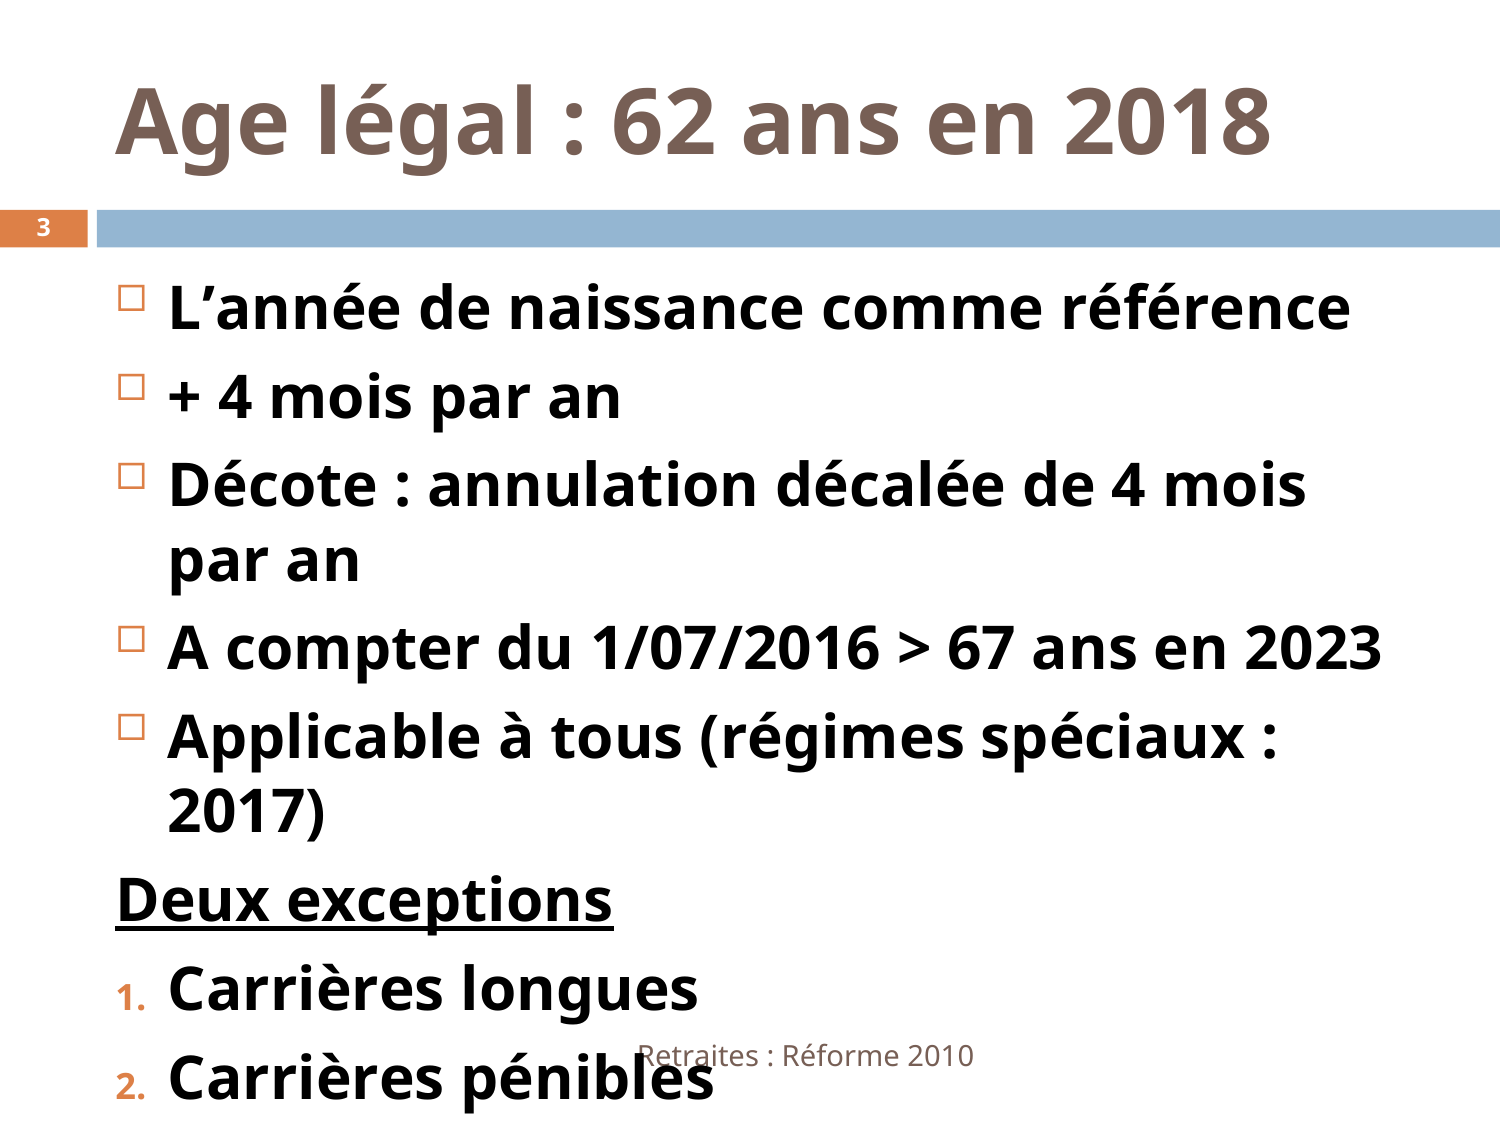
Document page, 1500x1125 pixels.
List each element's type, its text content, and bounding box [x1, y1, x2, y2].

title Age légal : 62 ans en 2018 [100, 0, 1438, 256]
list L’année de naissance comme référence + 4 mois par an Décote : annulation décalée de 4 mois par an A compter du 1/07/2016 > 67 ans en 2023 Applicable à tous (régimes spéciaux : 2017) Deux exceptions Carrières longues Carrières pénibles [100, 262, 1438, 1125]
text_box <numéro> [0, 208, 88, 249]
